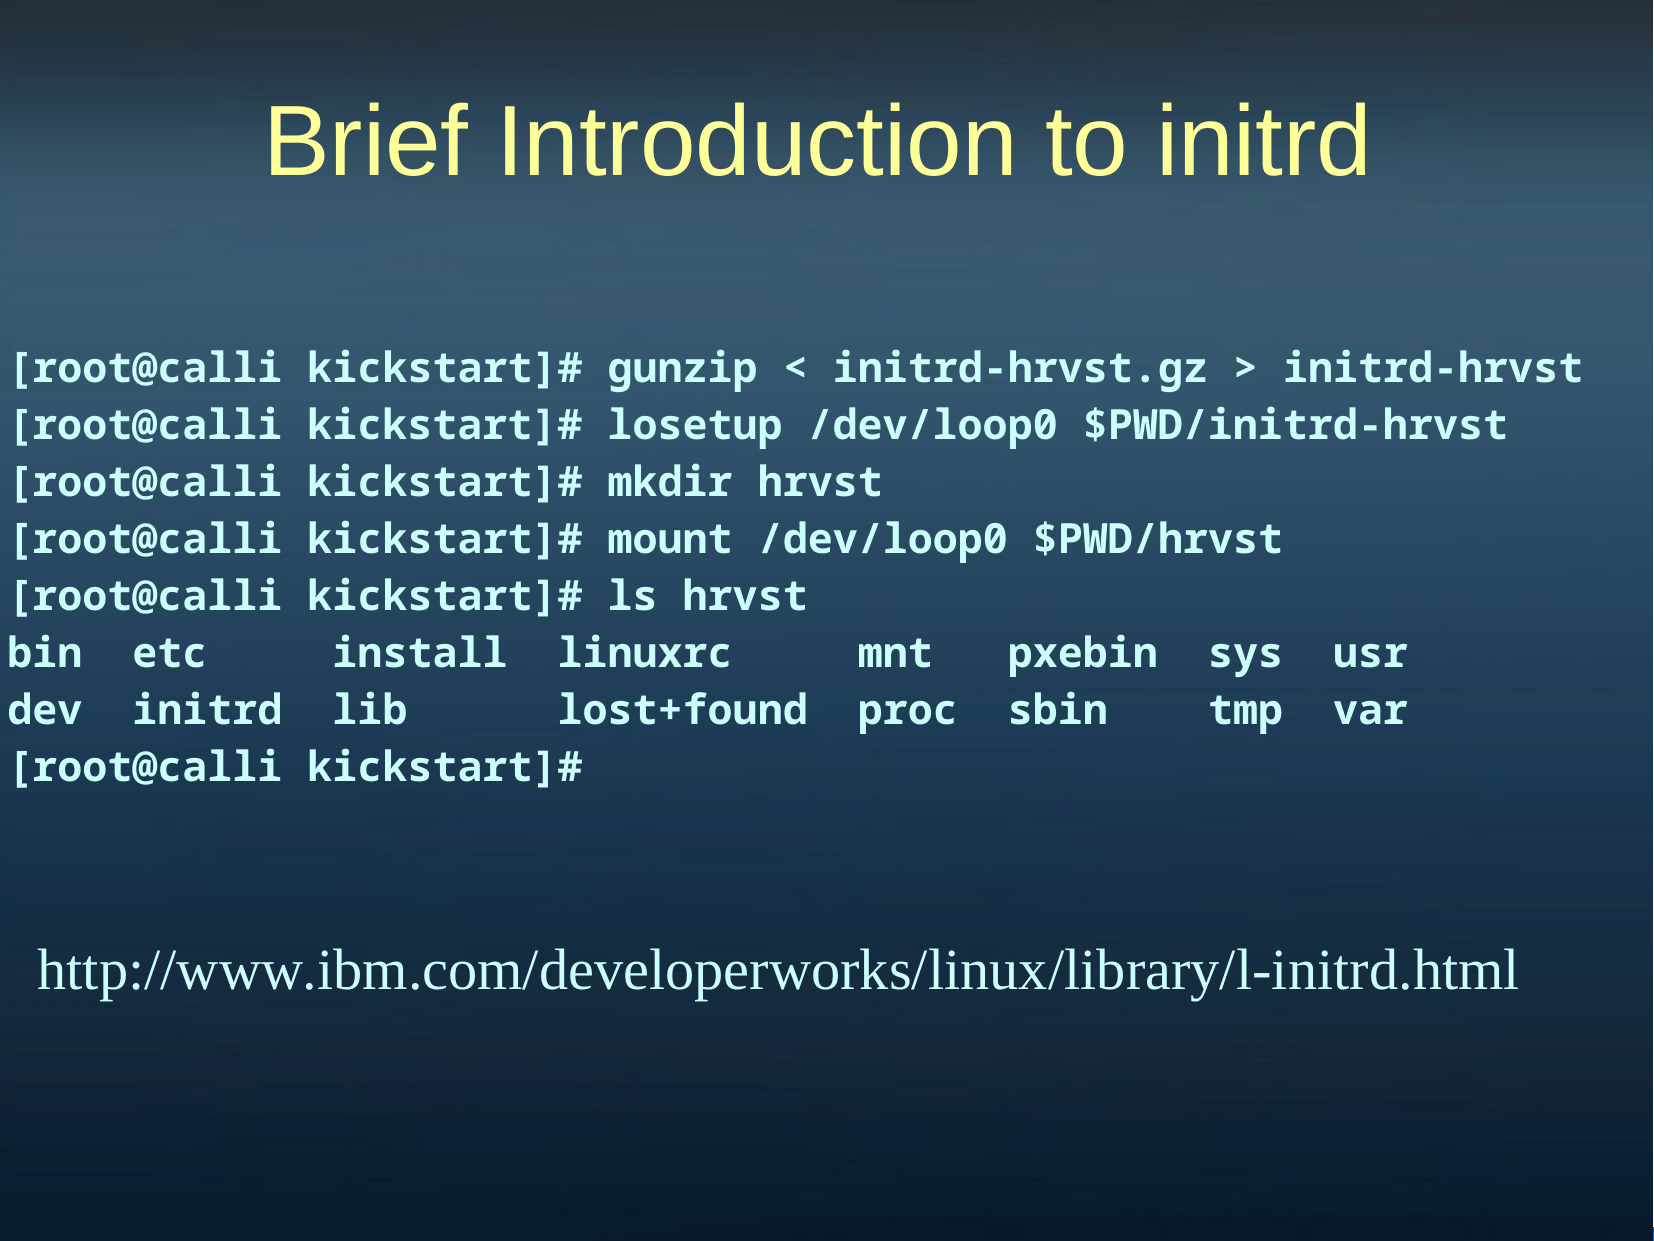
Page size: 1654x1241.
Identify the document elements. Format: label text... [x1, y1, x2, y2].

picture [0, 0, 1653, 1241]
title Brief Introduction to initrd [112, 37, 1525, 245]
text_box [root@calli kickstart]# gunzip < initrd-hrvst.gz > initrd-hrvst [root@calli kickstart]# losetup /dev/loop0 $PWD/initrd-hrvst [root@calli kickstart]# mkdir hrvst [root@calli kickstart]# mount /dev/loop0 $PWD/hrvst [root@calli kickstart]# ls hrvst bin etc install linuxrc mnt pxebin sys usr dev initrd lib lost+found proc sbin tmp var [root@calli kickstart]# [7, 337, 1583, 768]
text_box http://www.ibm.com/developerworks/linux/library/l-initrd.html [37, 937, 1524, 1099]
